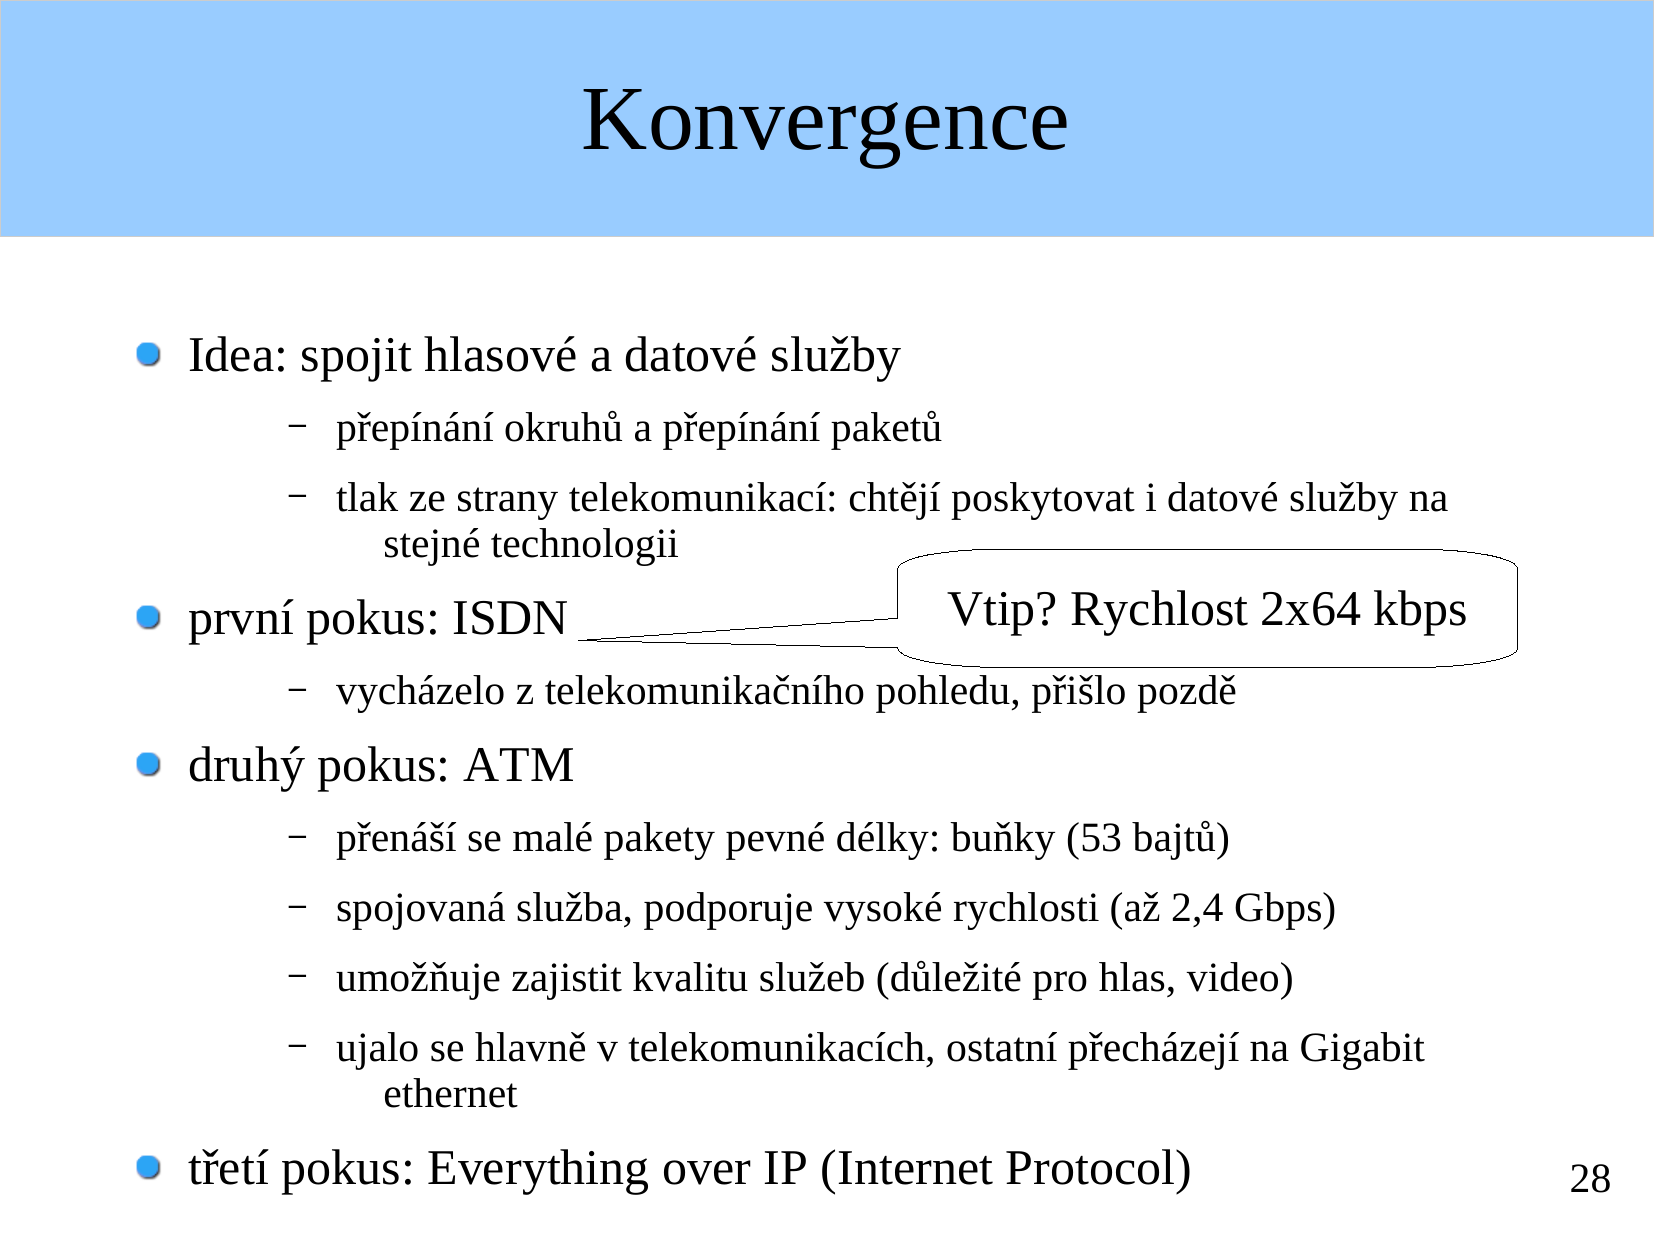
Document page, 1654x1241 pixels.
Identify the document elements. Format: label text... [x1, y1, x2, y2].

title Konvergence [0, 0, 1654, 237]
list Idea: spojit hlasové a datové služby přepínání okruhů a přepínání paketů tlak ze strany telekomunikací: chtějí poskytovat i datové služby na stejné technologii první pokus: ISDN vycházelo z telekomunikačního pohledu, přišlo pozdě druhý pokus: ATM přenáší se malé pakety pevné délky: buňky (53 bajtů) spojovaná služba, podporuje vysoké rychlosti (až 2,4 Gbps) umožňuje zajistit kvalitu služeb (důležité pro hlas, video) ujalo se hlavně v telekomunikacích, ostatní přecházejí na Gigabit ethernet třetí pokus: Everything over IP (Internet Protocol) [99, 327, 1537, 1211]
text_box Vtip? Rychlost 2x64 kbps [578, 549, 1518, 668]
